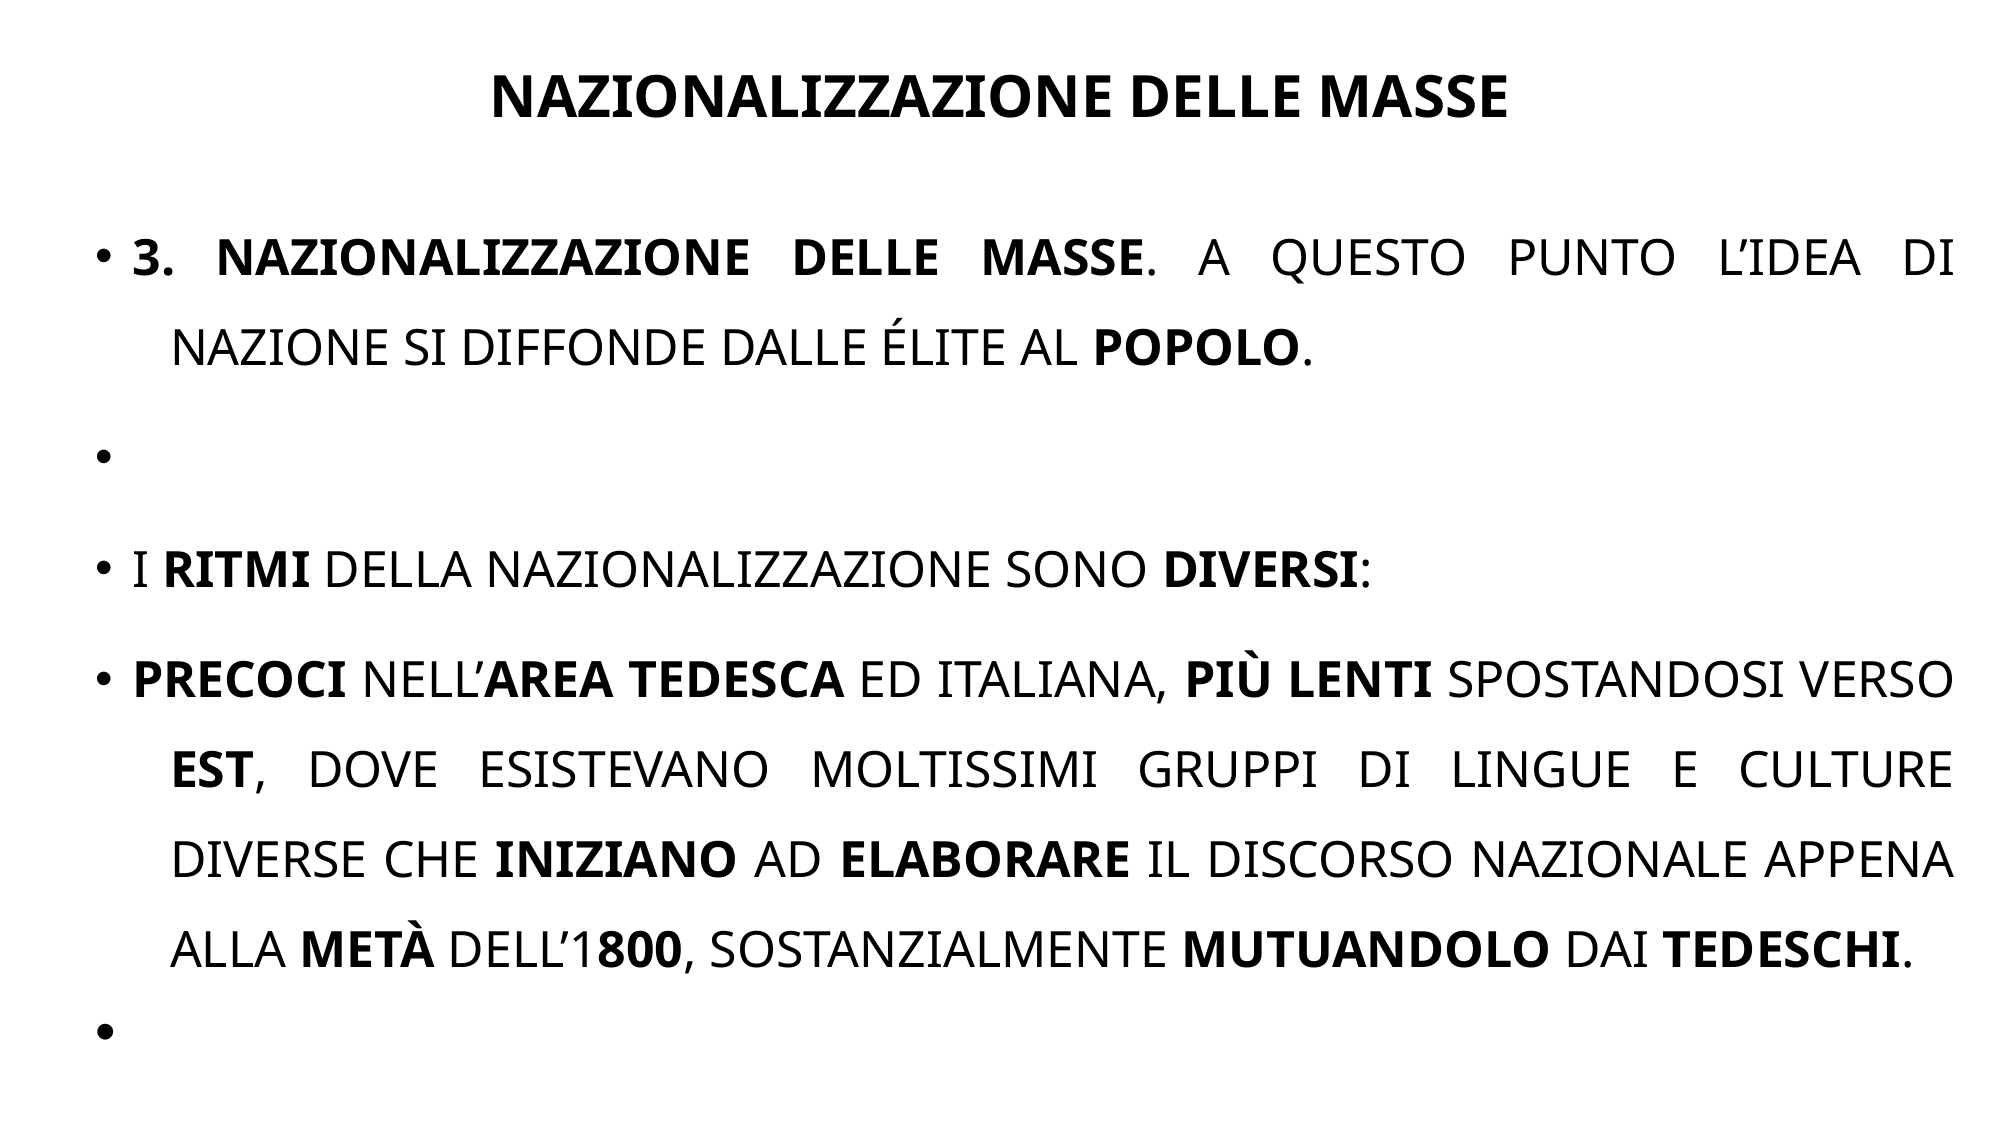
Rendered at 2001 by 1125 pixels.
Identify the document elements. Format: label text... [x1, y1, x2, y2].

list 3. NAZIONALIZZAZIONE DELLE MASSE. A QUESTO PUNTO L’IDEA DI NAZIONE SI DIFFONDE DALLE ÉLITE AL POPOLO. I RITMI DELLA NAZIONALIZZAZIONE SONO DIVERSI: PRECOCI NELL’AREA TEDESCA ED ITALIANA, PIÙ LENTI SPOSTANDOSI VERSO EST, DOVE ESISTEVANO MOLTISSIMI GRUPPI DI LINGUE E CULTURE DIVERSE CHE INIZIANO AD ELABORARE IL DISCORSO NAZIONALE APPENA ALLA METÀ DELL’1800, SOSTANZIALMENTE MUTUANDOLO DAI TEDESCHI. [80, 187, 1971, 1125]
title NAZIONALIZZAZIONE DELLE MASSE [137, 21, 1863, 175]
